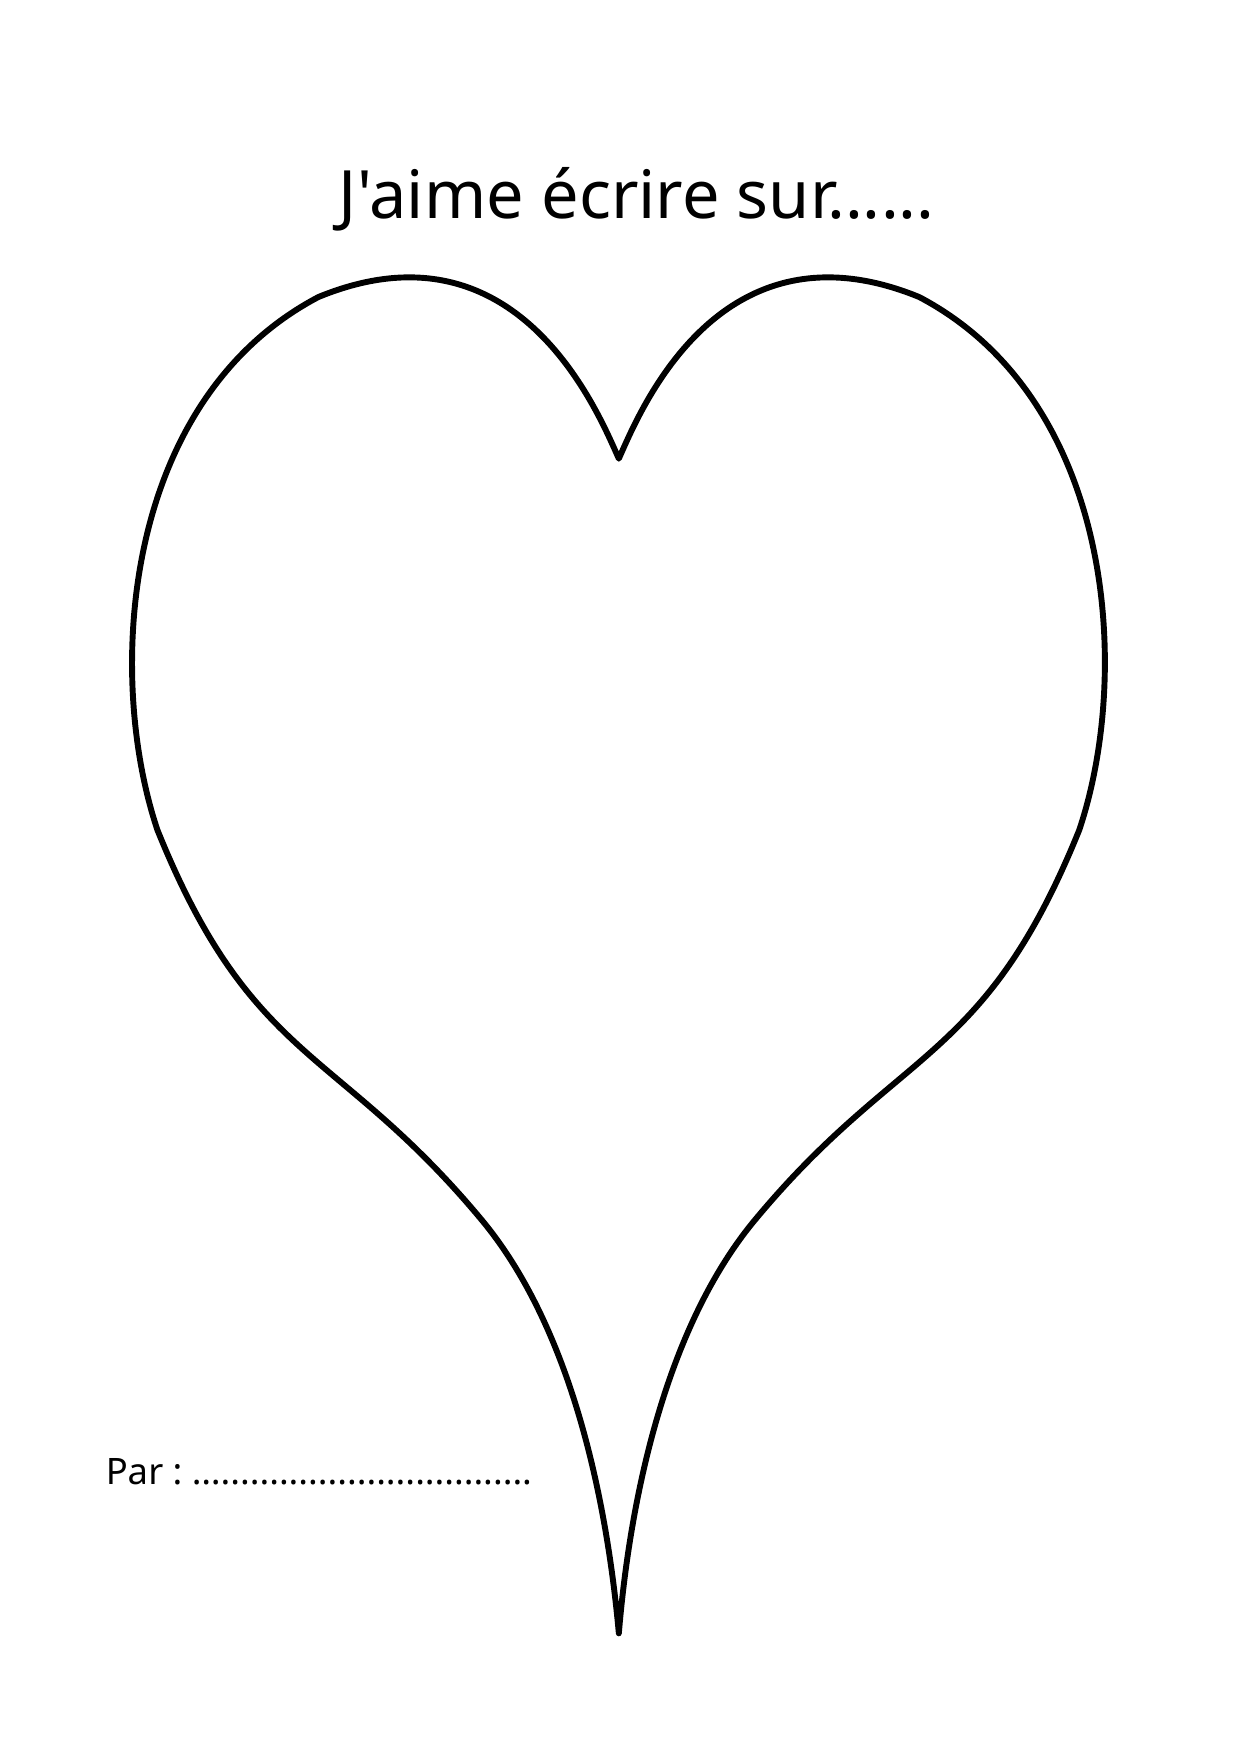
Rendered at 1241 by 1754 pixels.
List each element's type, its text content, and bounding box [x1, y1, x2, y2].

text_box Par : …................................ [91, 1438, 566, 1501]
text_box J'aime écrire sur...... [324, 139, 988, 241]
